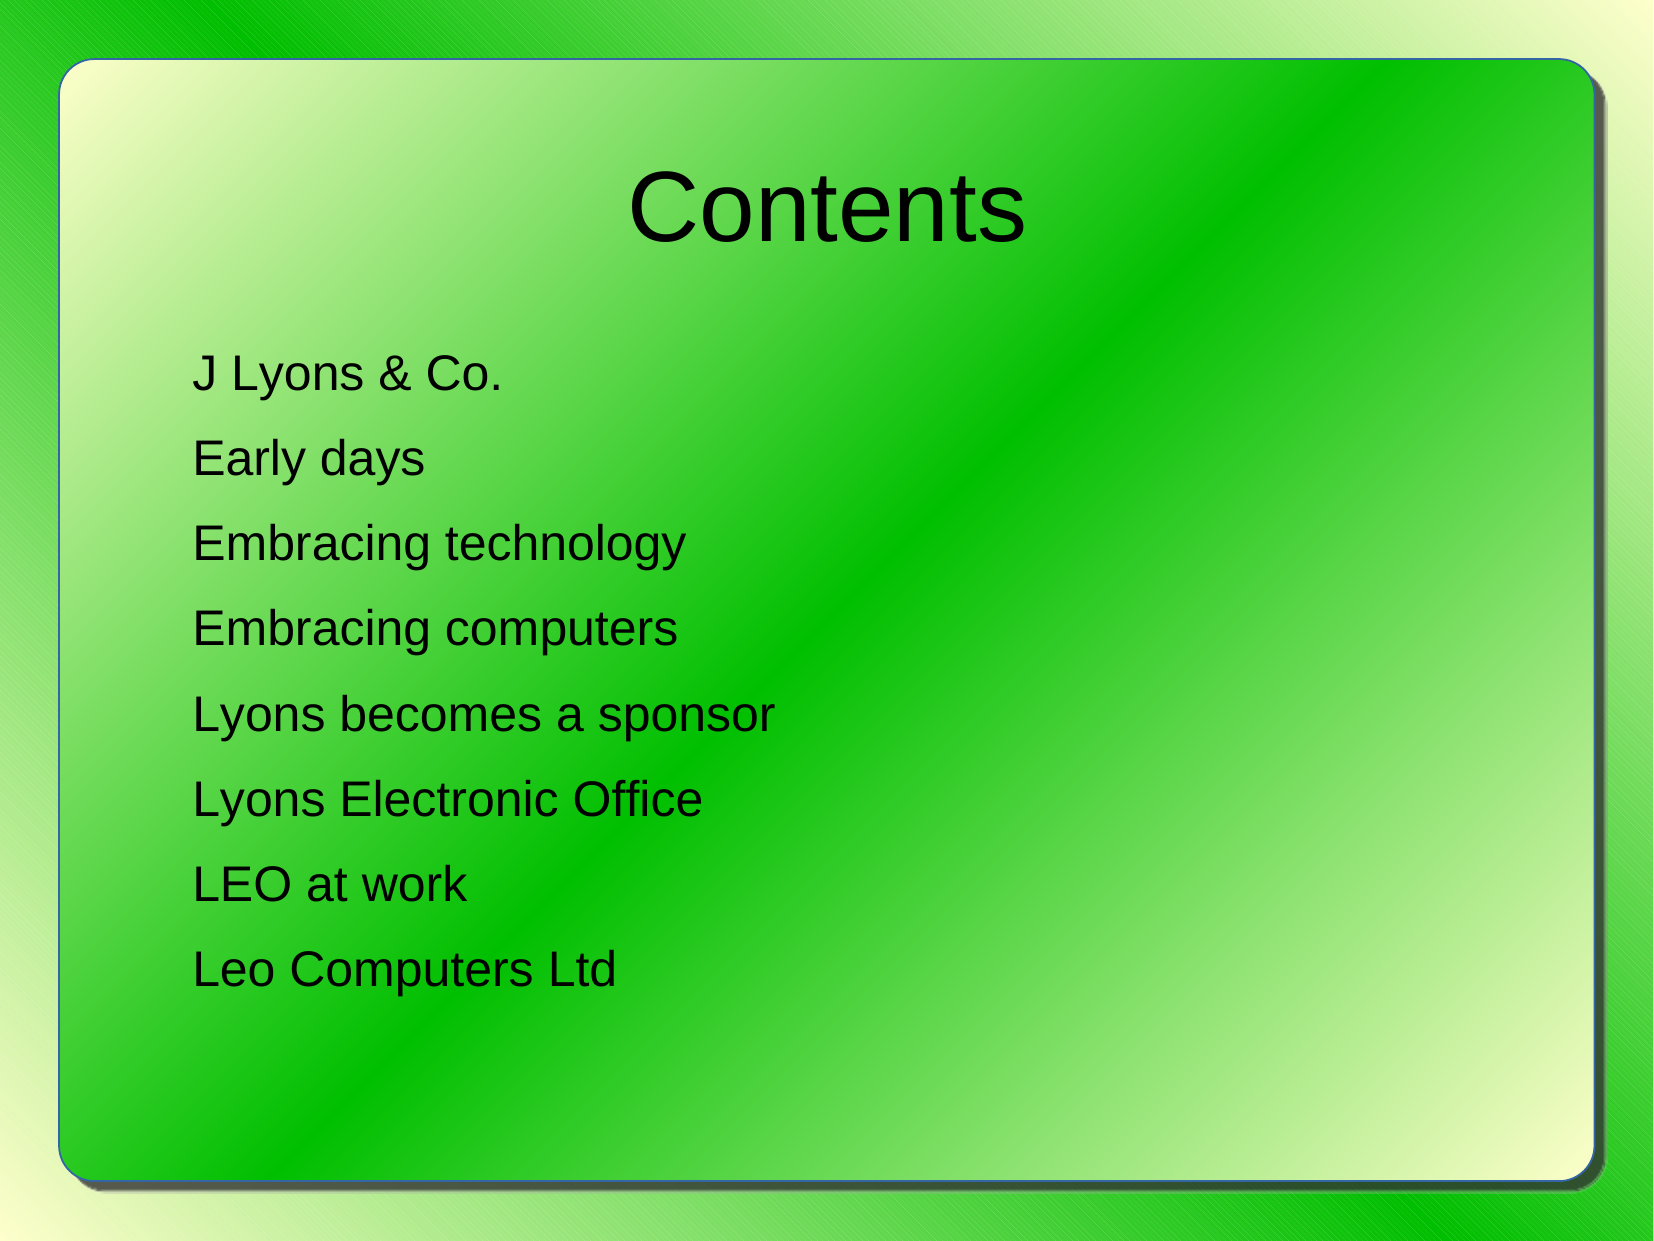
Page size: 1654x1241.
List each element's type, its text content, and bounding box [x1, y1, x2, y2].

list J Lyons & Co. Early days Embracing technology Embracing computers Lyons becomes a sponsor Lyons Electronic Office LEO at work Leo Computers Ltd [121, 344, 1534, 1127]
title Contents [121, 102, 1534, 310]
